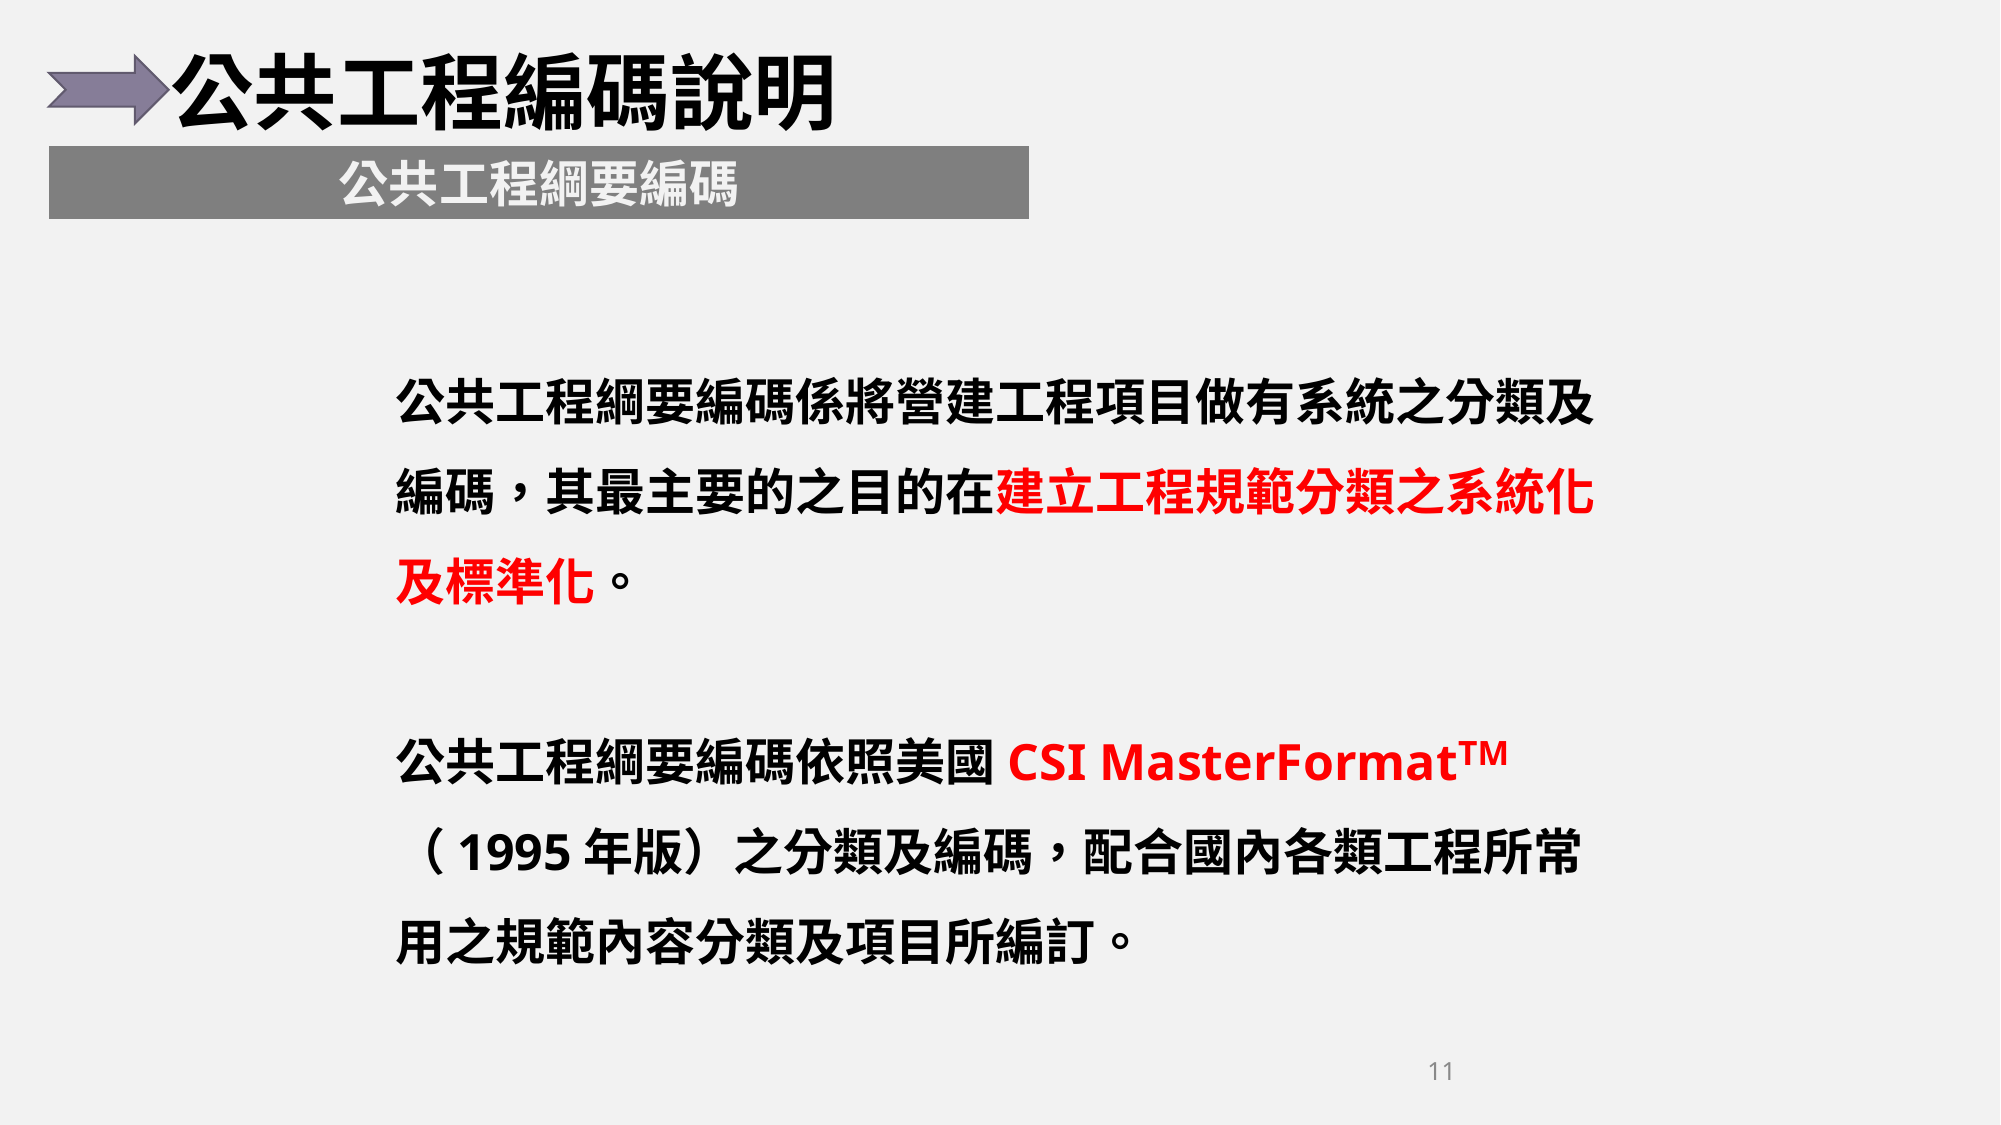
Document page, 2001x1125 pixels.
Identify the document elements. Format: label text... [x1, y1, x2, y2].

text_box 11 [1412, 1042, 1863, 1103]
text_box 公共工程綱要編碼 [49, 146, 1029, 219]
text_box 公共工程綱要編碼係將營建工程項目做有系統之分類及編碼，其最主要的之目的在建立工程規範分類之系統化及標準化。 公共工程綱要編碼依照美國CSI MasterFormatTM （1995年版）之分類及編碼，配合國內各類工程所常用之規範內容分類及項目所編訂。 [380, 332, 1620, 1125]
text_box [48, 55, 155, 124]
text_box 公共工程編碼說明 [155, 32, 1364, 149]
